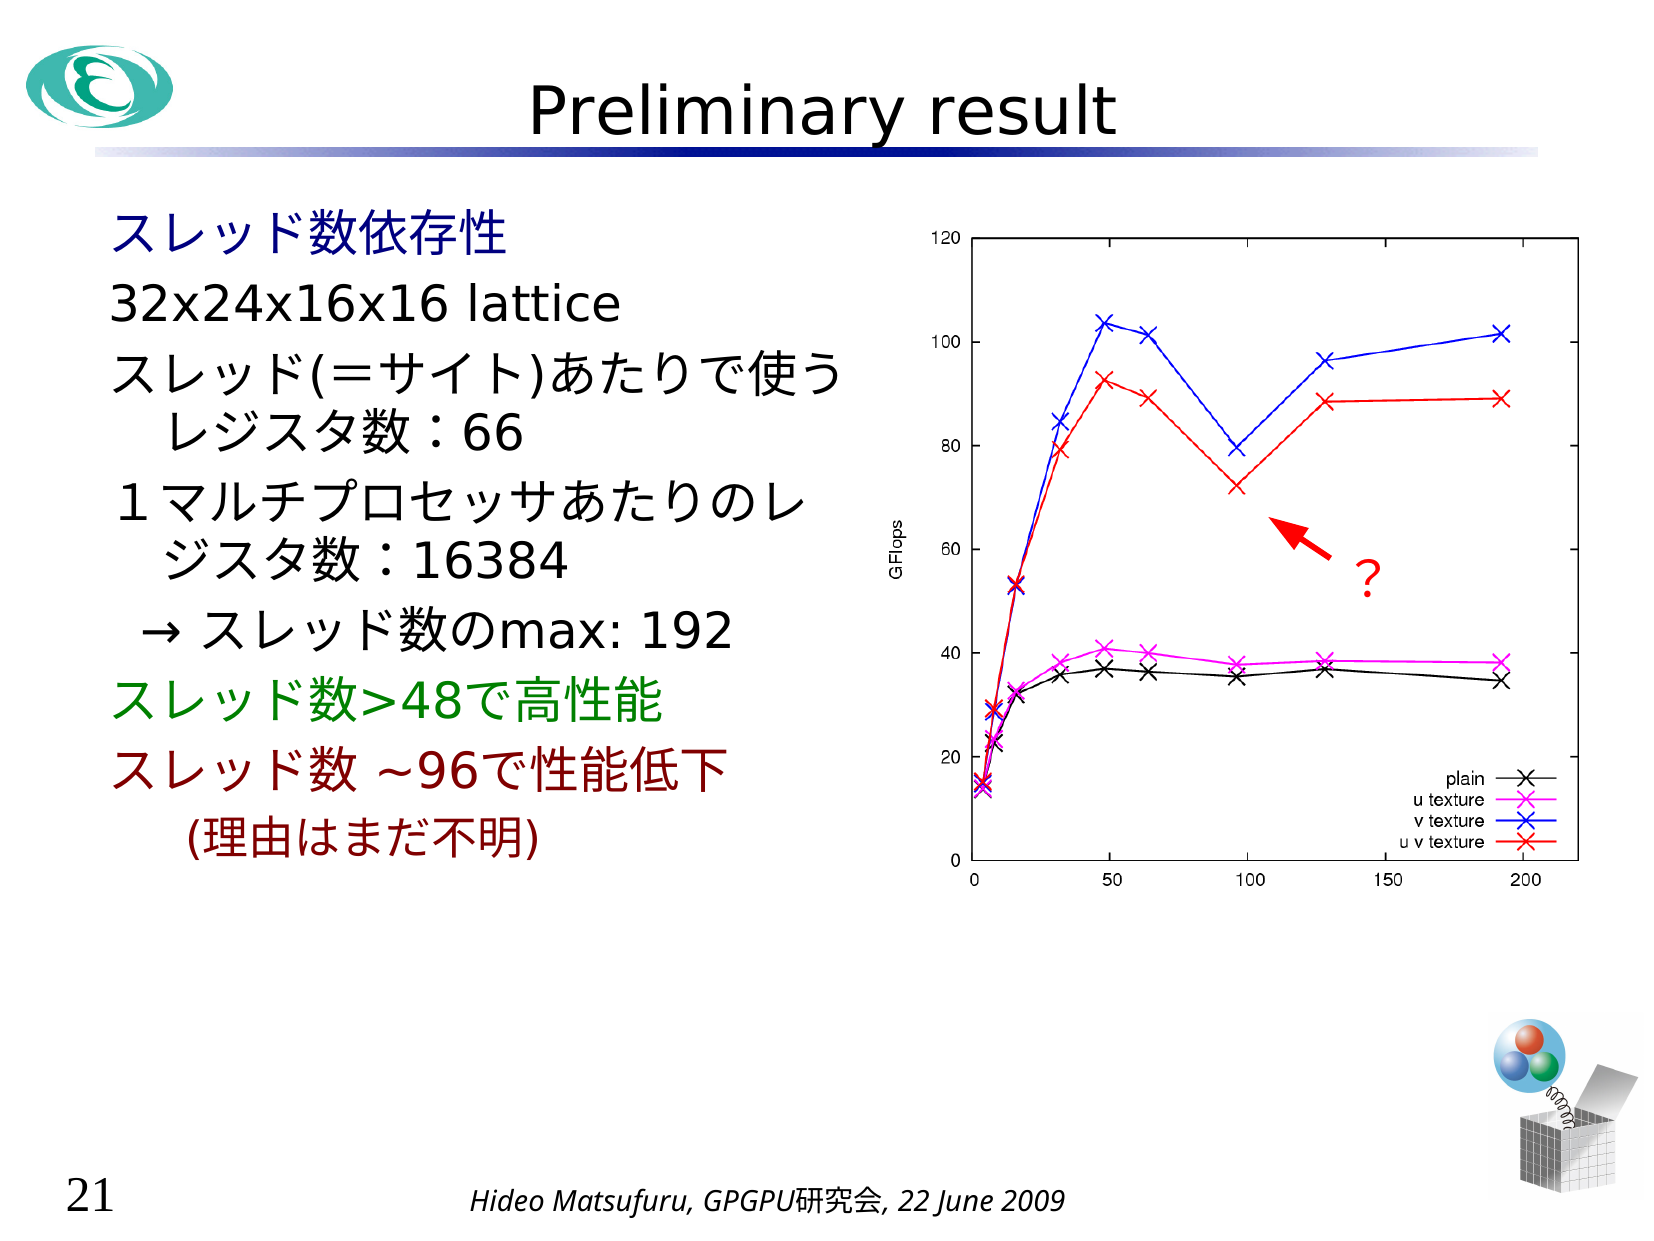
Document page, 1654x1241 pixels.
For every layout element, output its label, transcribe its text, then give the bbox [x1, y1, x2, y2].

picture [1447, 147, 1538, 157]
picture [20, 37, 179, 136]
picture [1488, 1012, 1644, 1200]
picture [95, 147, 198, 157]
title Preliminary result [198, 58, 1447, 165]
picture [875, 225, 1596, 898]
text_box ？ [1343, 540, 1476, 623]
list スレッド数依存性 32x24x16x16 lattice スレッド(＝サイト)あたりで使うレジスタ数：66 １マルチプロセッサあたりのレジスタ数：16384 → スレッド数のmax: 192 スレッド数>48で高性能 スレッド数 ~96で性能低下 (理由はまだ不明) [90, 205, 858, 1005]
